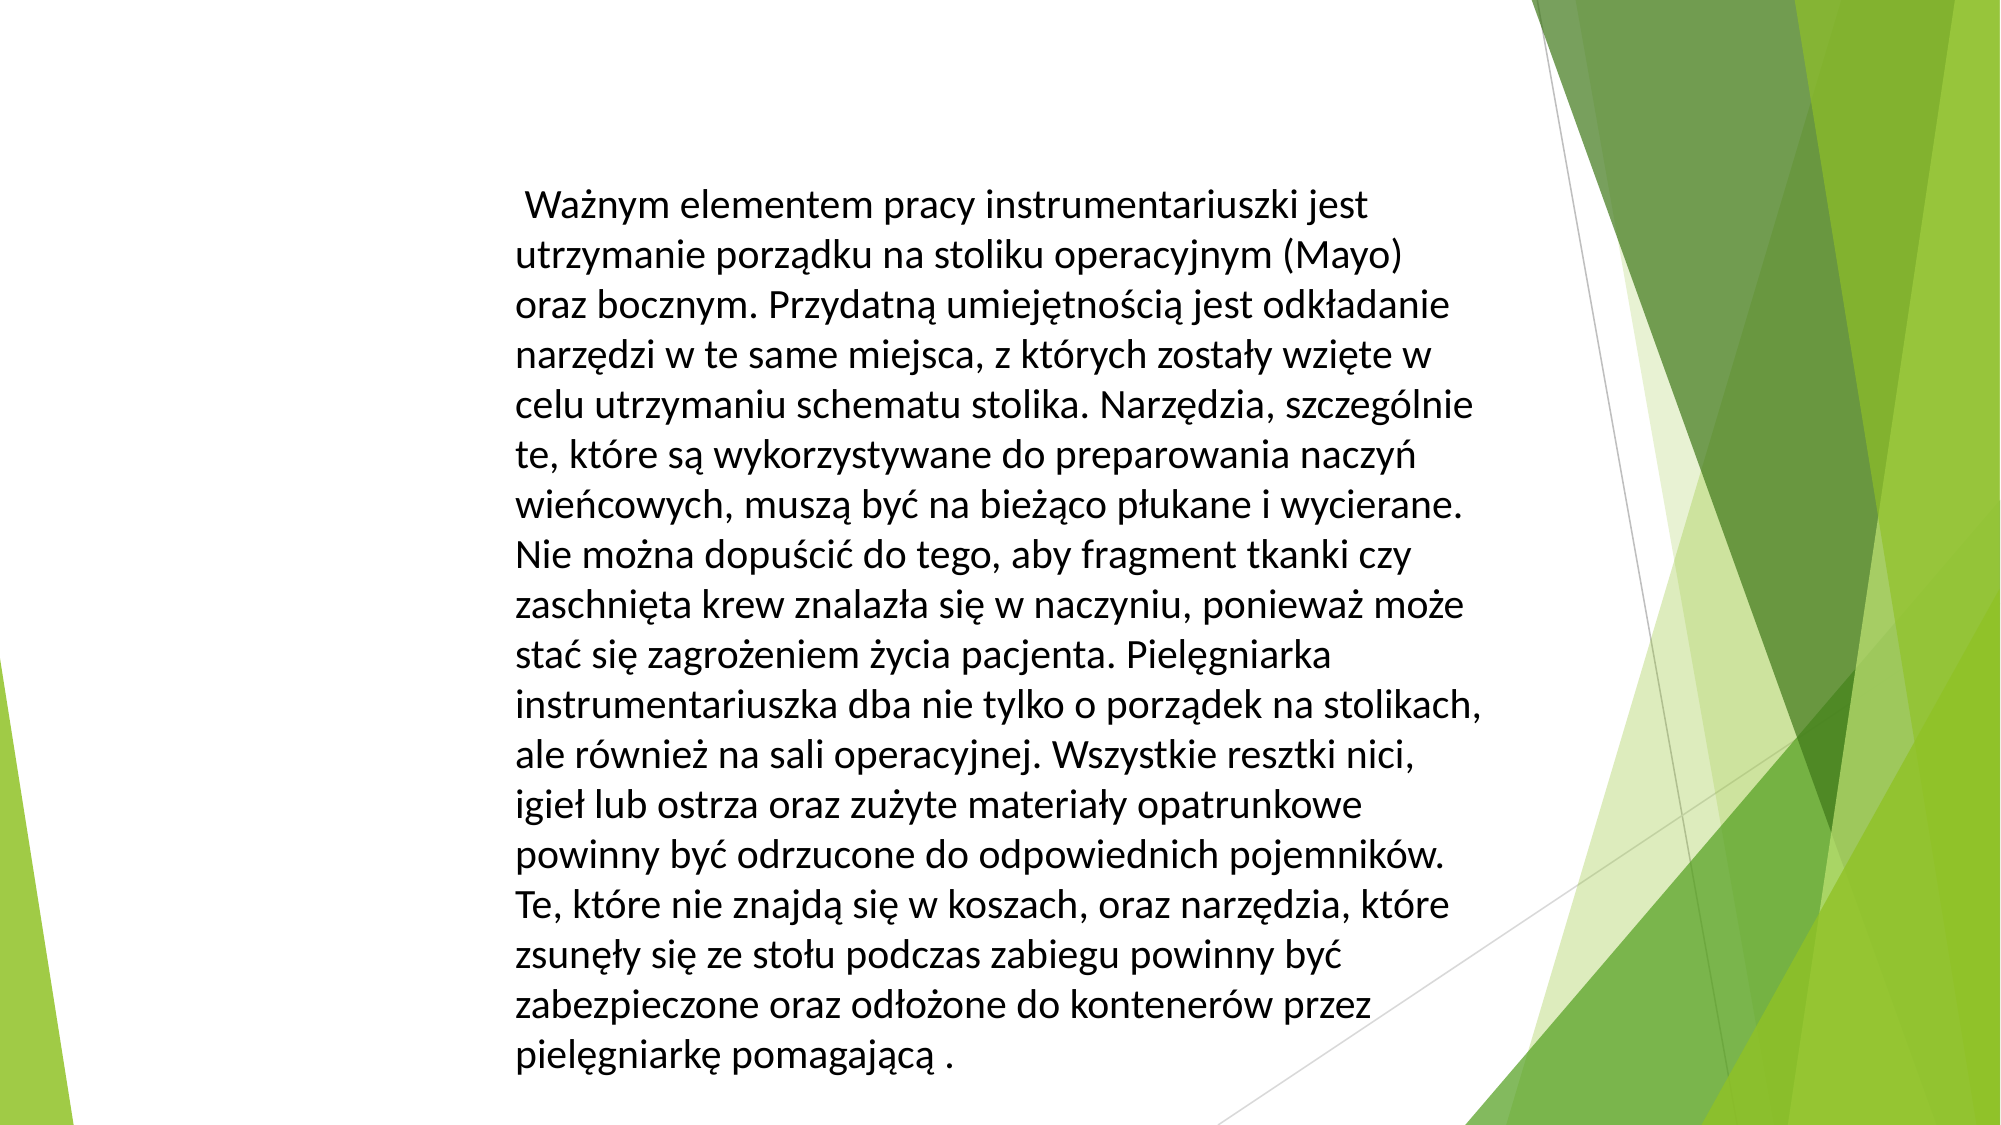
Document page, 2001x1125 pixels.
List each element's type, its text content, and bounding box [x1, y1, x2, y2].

text_box Ważnym elementem pracy instrumentariuszki jest utrzymanie porządku na stoliku operacyjnym (Mayo) oraz bocznym. Przydatną umiejętnością jest odkładanie narzędzi w te same miejsca, z których zostały wzięte w celu utrzymaniu schematu stolika. Narzędzia, szczególnie te, które są wykorzystywane do preparowania naczyń wieńcowych, muszą być na bieżąco płukane i wycierane. Nie można dopuścić do tego, aby fragment tkanki czy zaschnięta krew znalazła się w naczyniu, ponieważ może stać się zagrożeniem życia pacjenta. Pielęgniarka instrumentariuszka dba nie tylko o porządek na stolikach, ale również na sali operacyjnej. Wszystkie resztki nici, igieł lub ostrza oraz zużyte materiały opatrunkowe powinny być odrzucone do odpowiednich pojemników. Te, które nie znajdą się w koszach, oraz narzędzia, które zsunęły się ze stołu podczas zabiegu powinny być zabezpieczone oraz odłożone do kontenerów przez pielęgniarkę pomagającą . [500, 169, 1501, 1093]
